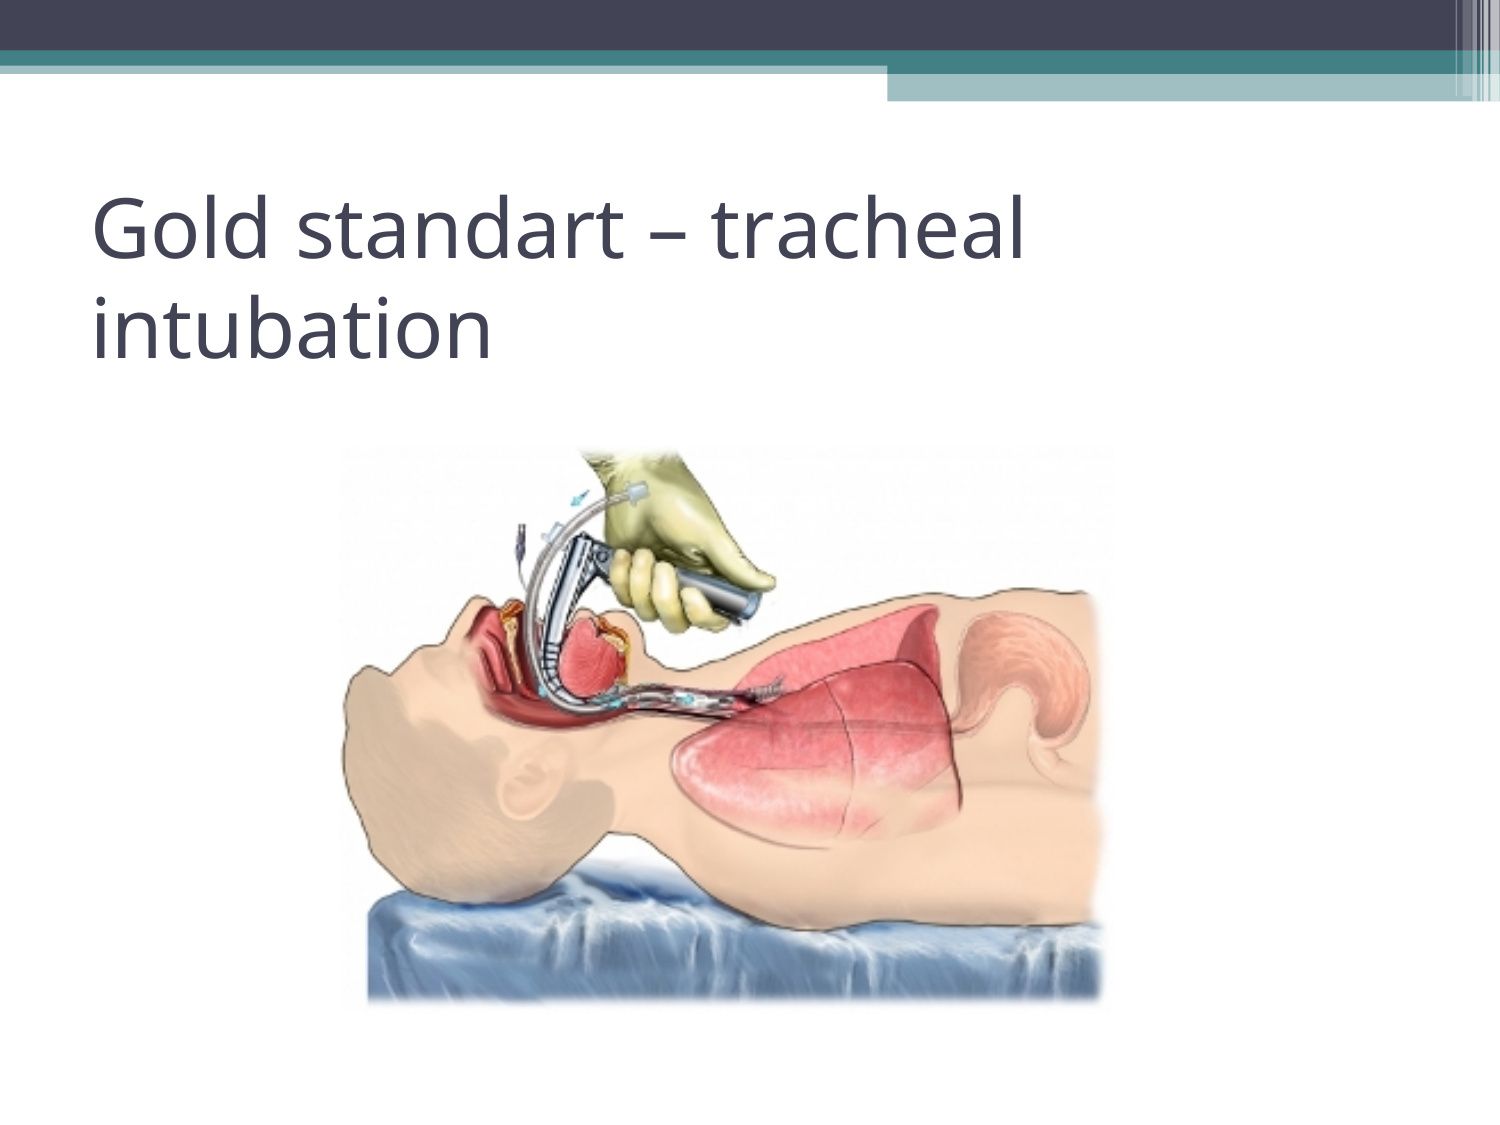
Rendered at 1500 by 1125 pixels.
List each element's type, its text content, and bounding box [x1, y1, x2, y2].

text_box Gold standart – tracheal intubation [75, 187, 1426, 363]
picture [339, 445, 1114, 1015]
